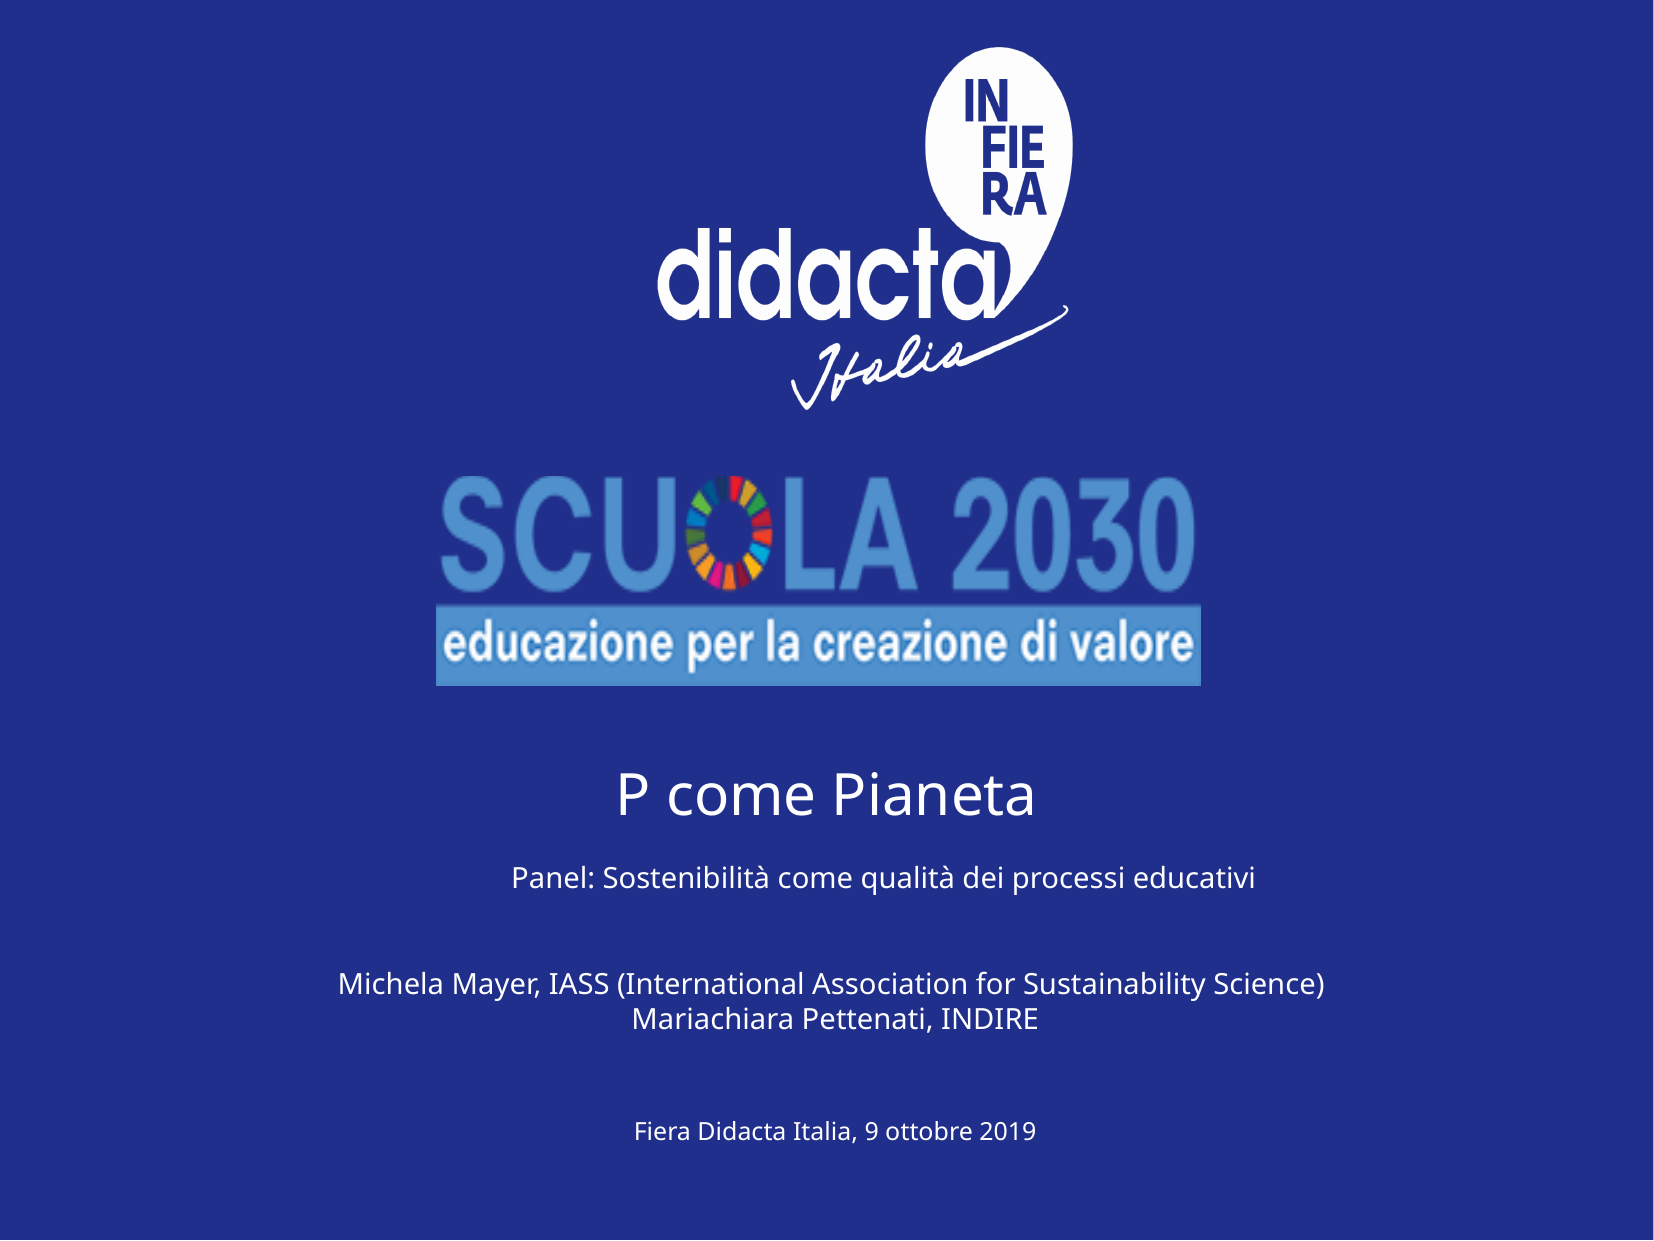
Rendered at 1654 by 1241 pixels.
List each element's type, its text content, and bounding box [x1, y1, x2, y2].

text_box Michela Mayer, IASS (International Association for Sustainability Science) Mariachiara Pettenati, INDIRE [240, 950, 1431, 1043]
text_box P come Pianeta [600, 742, 1053, 835]
picture [436, 476, 1201, 686]
text_box Panel: Sostenibilità come qualità dei processi educativi [496, 843, 1290, 902]
picture [657, 47, 1073, 411]
text_box Fiera Didacta Italia, 9 ottobre 2019 [546, 1100, 1124, 1153]
